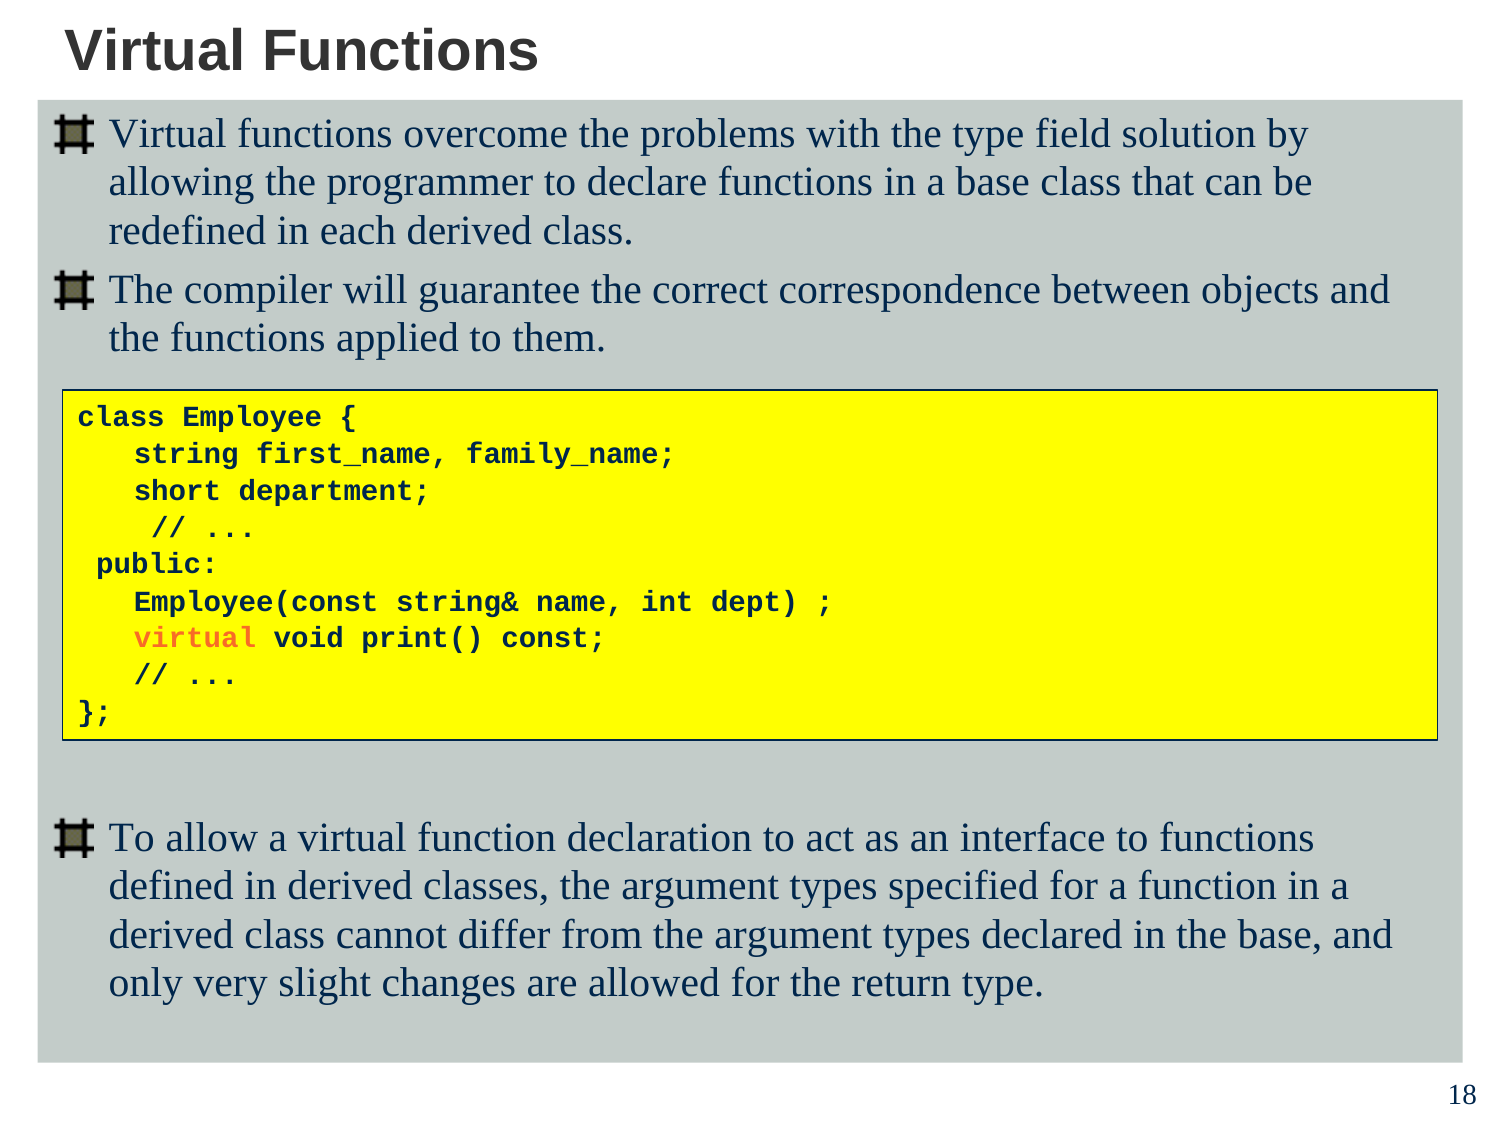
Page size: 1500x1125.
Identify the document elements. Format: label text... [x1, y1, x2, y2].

list Virtual functions overcome the problems with the type field solution by allowing the programmer to declare functions in a base class that can be redefined in each derived class. The compiler will guarantee the correct correspondence between objects and the functions applied to them. To allow a virtual function declaration to act as an interface to functions defined in derived classes, the argument types specified for a function in a derived class cannot differ from the argument types declared in the base, and only very slight changes are allowed for the return type. [37, 99, 1463, 1063]
text_box class Employee { string first_name, family_name; short department; // ... public: Employee(const string& name, int dept) ; virtual void print() const; // ... }; [62, 390, 1438, 740]
title Virtual Functions [50, 0, 1450, 91]
